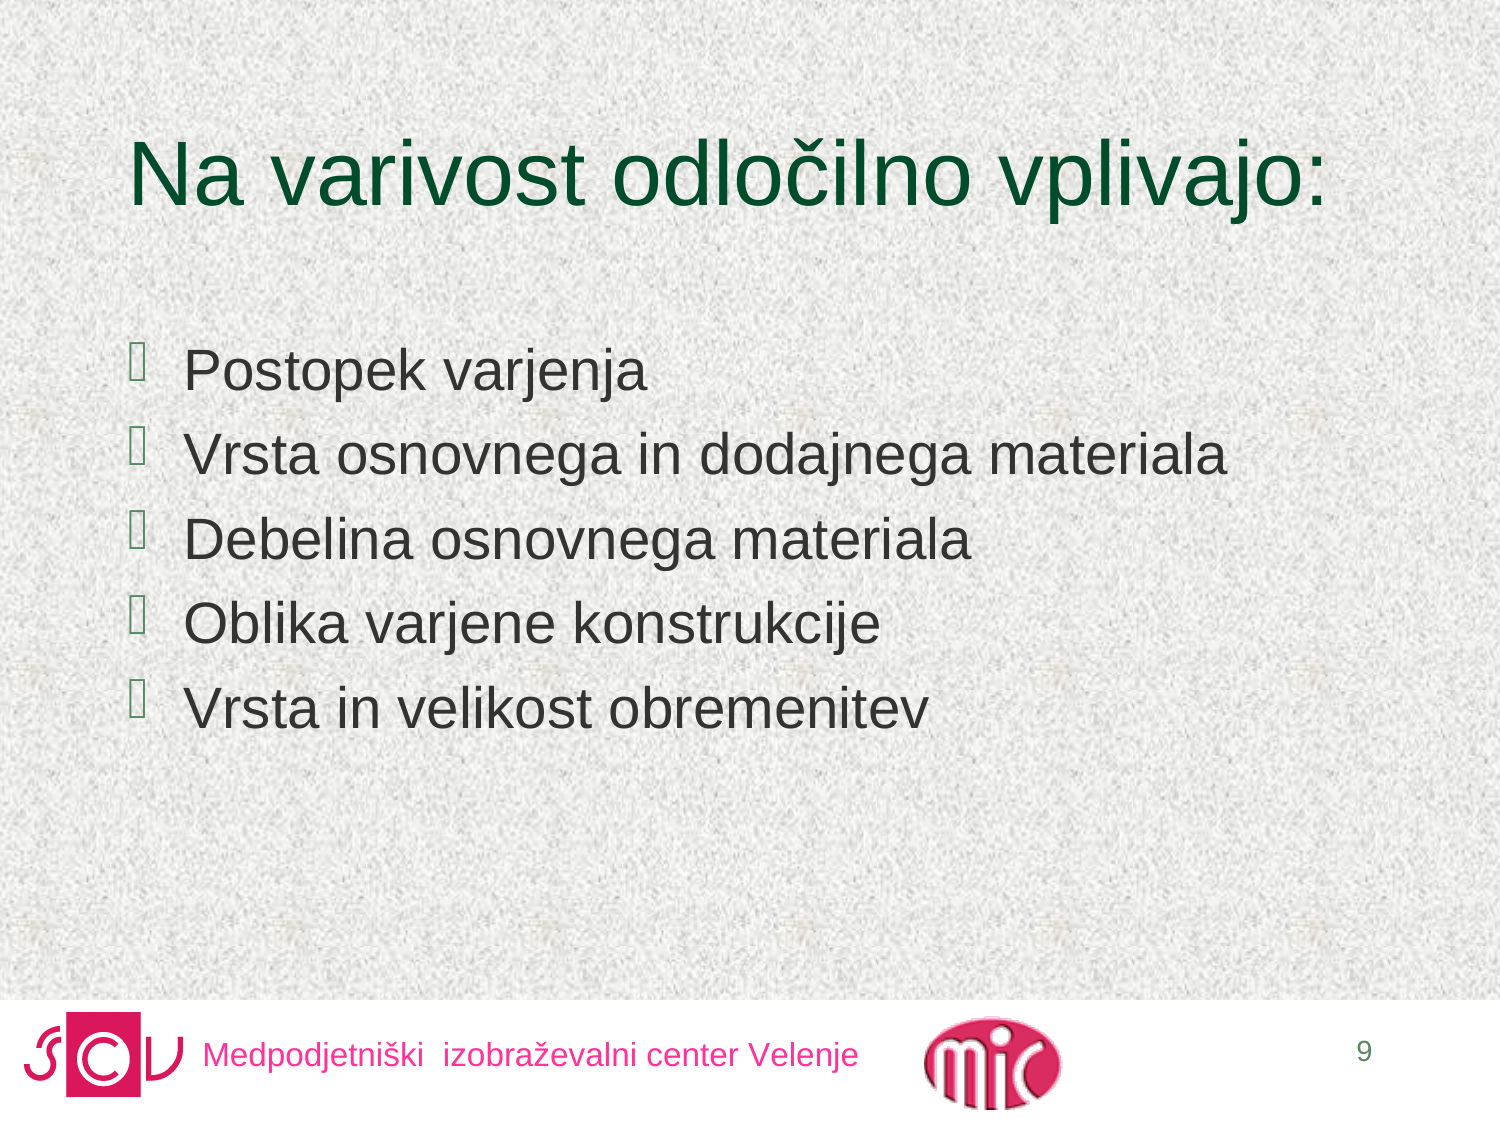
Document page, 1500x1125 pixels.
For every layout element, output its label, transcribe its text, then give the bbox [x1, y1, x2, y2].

text_box <number> [1074, 1025, 1388, 1101]
picture [924, 1012, 1063, 1110]
picture [0, 0, 1500, 999]
picture [24, 1012, 183, 1097]
list Postopek varjenja Vrsta osnovnega in dodajnega materiala Debelina osnovnega materiala Oblika varjene konstrukcije Vrsta in velikost obremenitev [112, 324, 1388, 1001]
title Na varivost odločilno vplivajo: [112, 74, 1388, 263]
